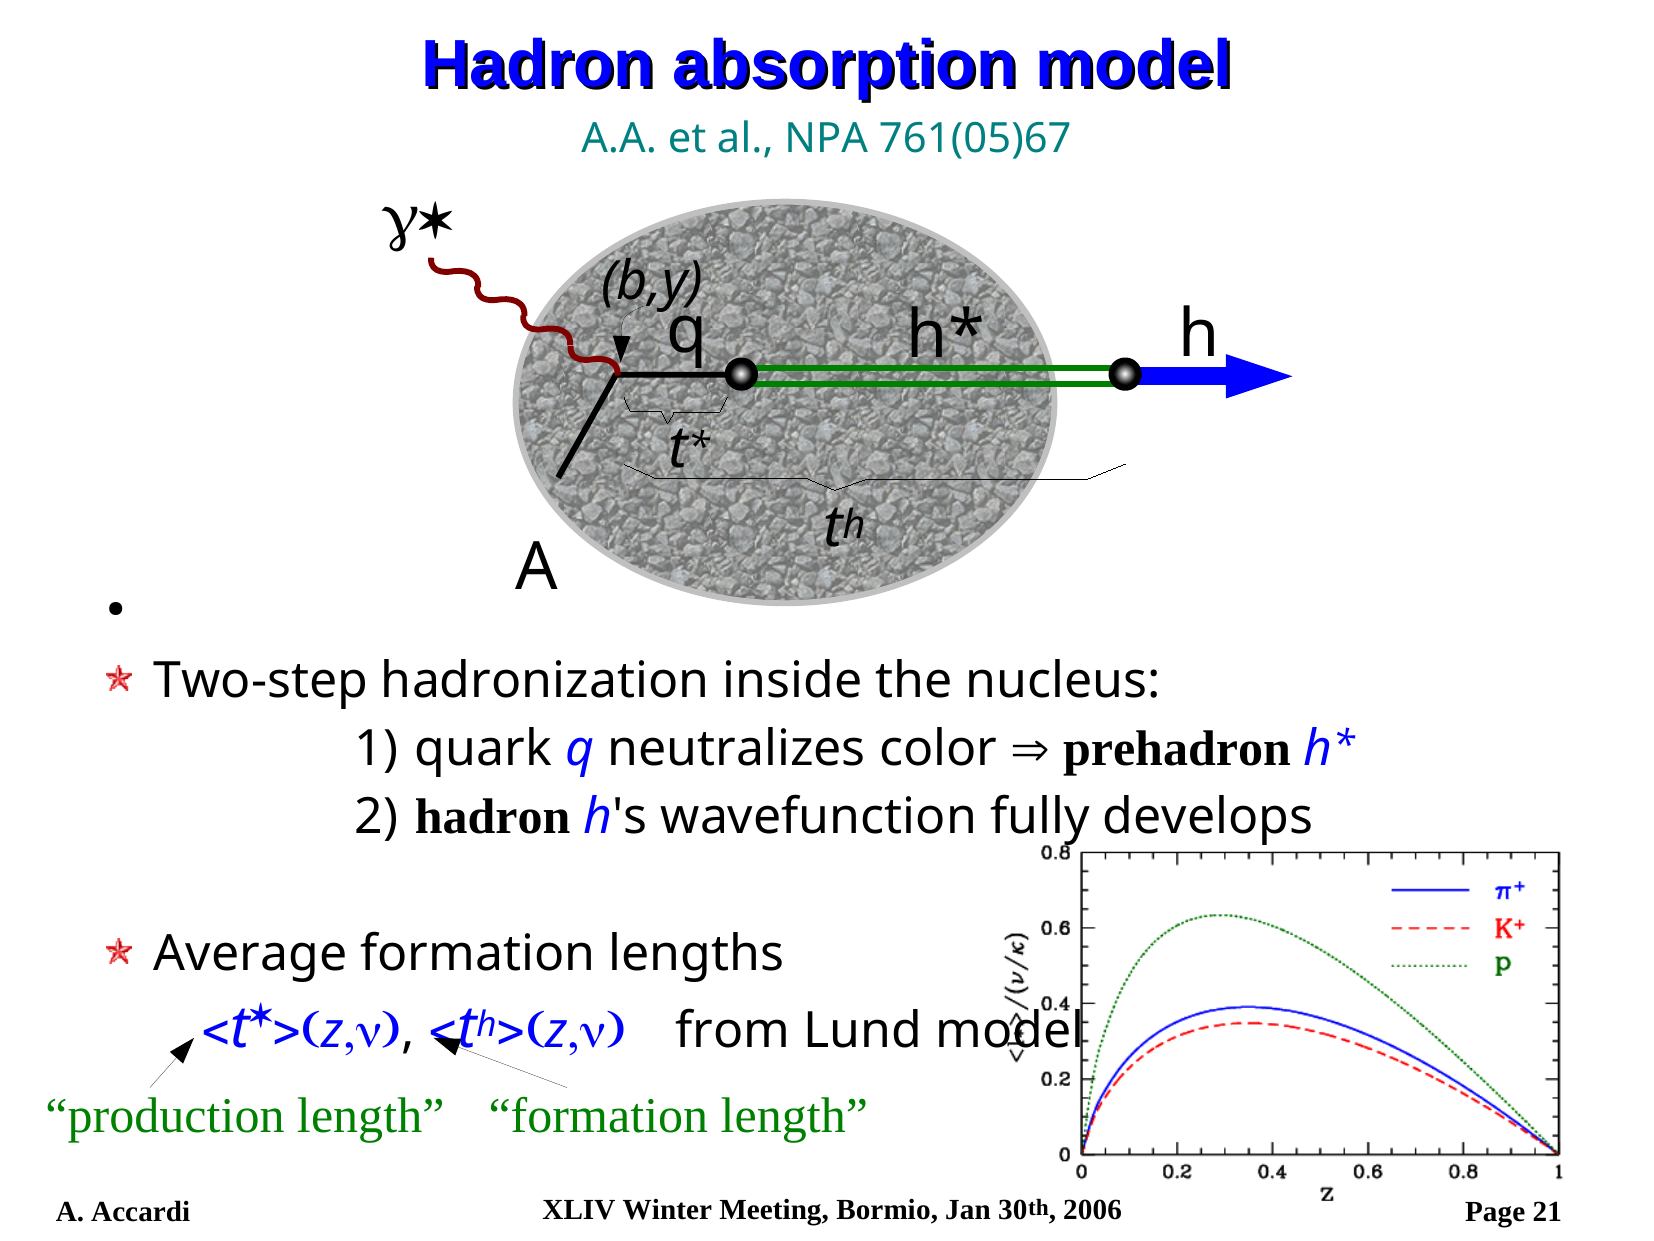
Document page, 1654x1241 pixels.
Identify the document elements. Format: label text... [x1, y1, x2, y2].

text_box XLIV Winter Meeting, Bormio, Jan 30th, 2006 [542, 1193, 1123, 1233]
text_box A [515, 518, 559, 599]
text_box A. Accardi [37, 1187, 209, 1241]
text_box Page <number> [1465, 1195, 1654, 1234]
text_box A.A. et al., NPA 761(05)67 [501, 107, 1152, 158]
text_box th [823, 483, 865, 555]
text_box h* [906, 286, 979, 368]
text_box “production length” [45, 1087, 445, 1149]
text_box [1108, 357, 1142, 391]
text_box “formation length” [488, 1087, 869, 1149]
text_box Hadron absorption model [29, 23, 1625, 110]
text_box [193, 98, 1460, 159]
text_box q [666, 308, 703, 363]
picture [1020, 1038, 1034, 1044]
picture [990, 1038, 1004, 1044]
text_box t* [642, 405, 711, 477]
text_box g* [382, 192, 444, 280]
picture [944, 499, 1654, 1234]
text_box Two-step hadronization inside the nucleus: quark q neutralizes color  prehadron h* hadron h's wavefunction fully develops Average formation lengths <t*>(z,n), <th>(z,n) from Lund model [106, 575, 1583, 1038]
text_box [515, 201, 1055, 604]
text_box h [1178, 285, 1217, 366]
text_box (b,y) [601, 241, 715, 308]
